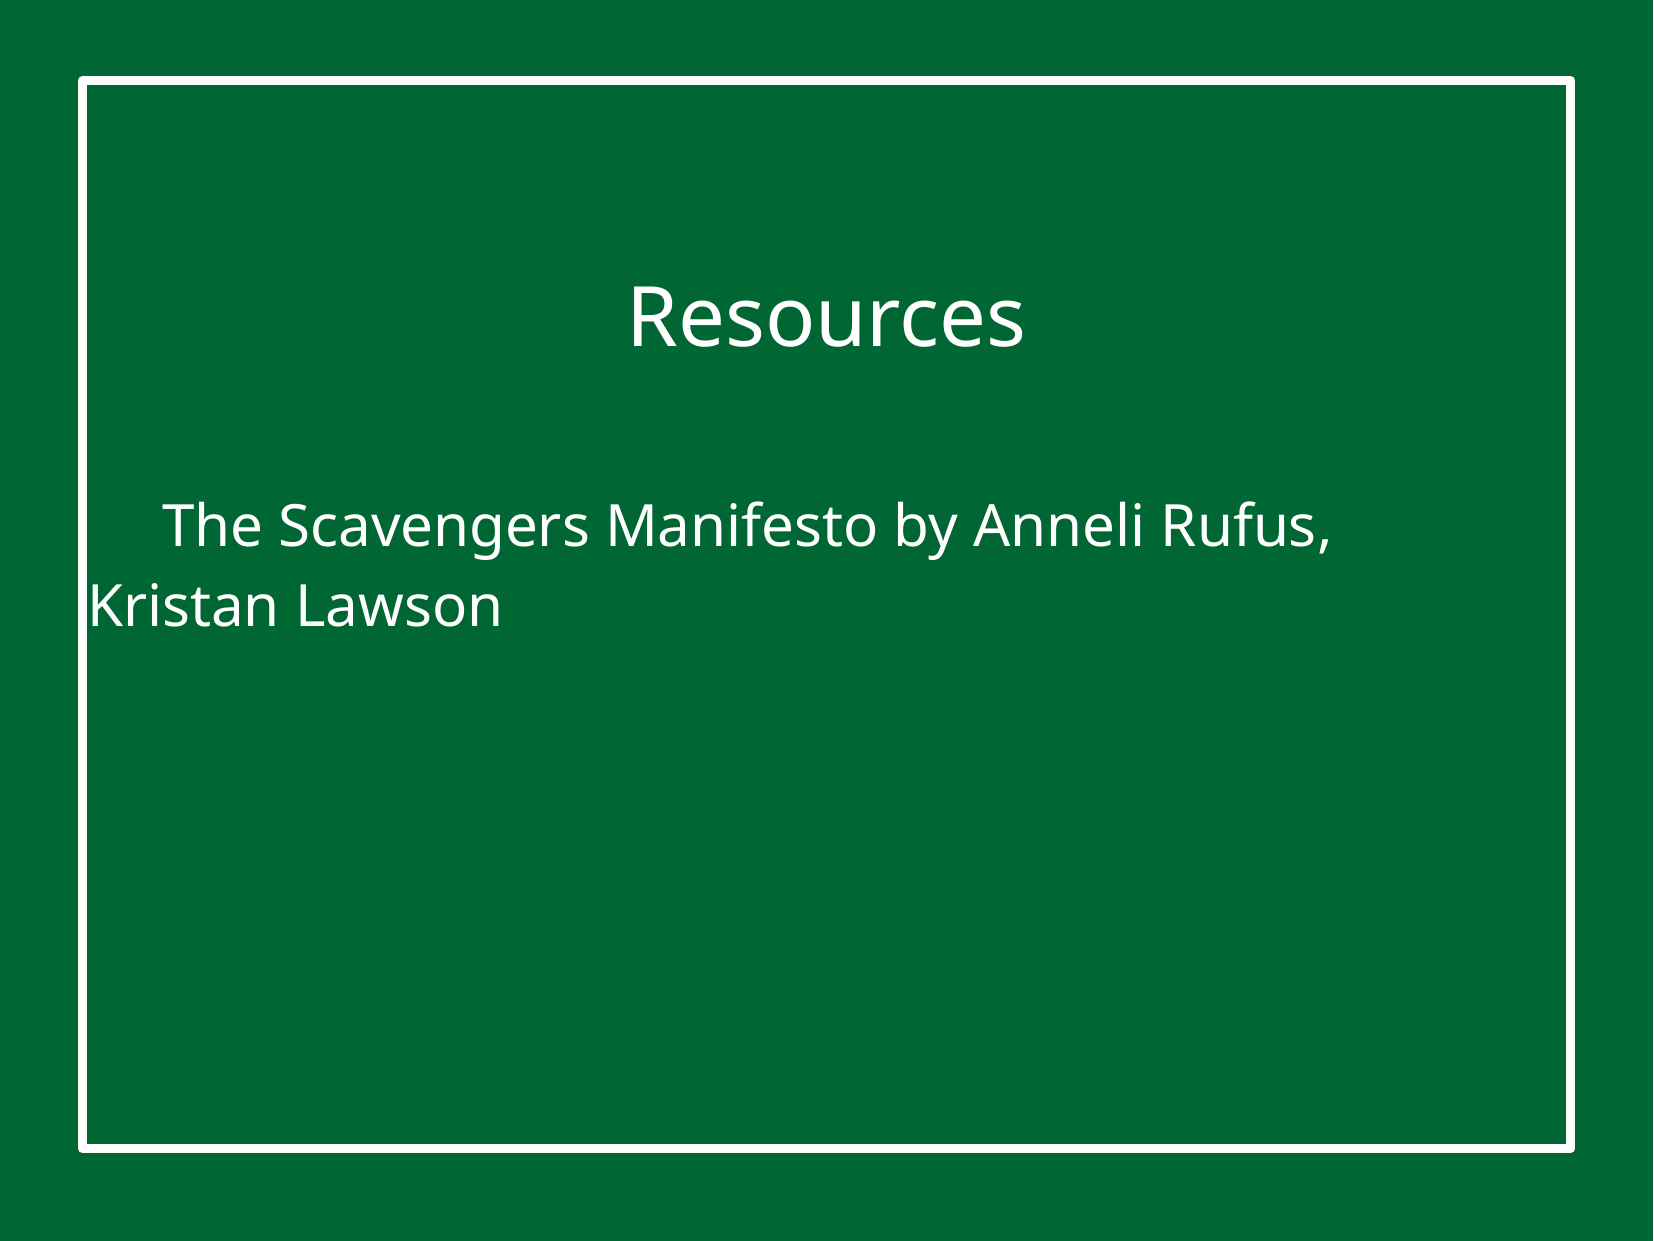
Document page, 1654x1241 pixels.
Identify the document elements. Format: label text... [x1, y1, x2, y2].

text_box Resources The Scavengers Manifesto by Anneli Rufus, Kristan Lawson [82, 80, 1571, 1149]
